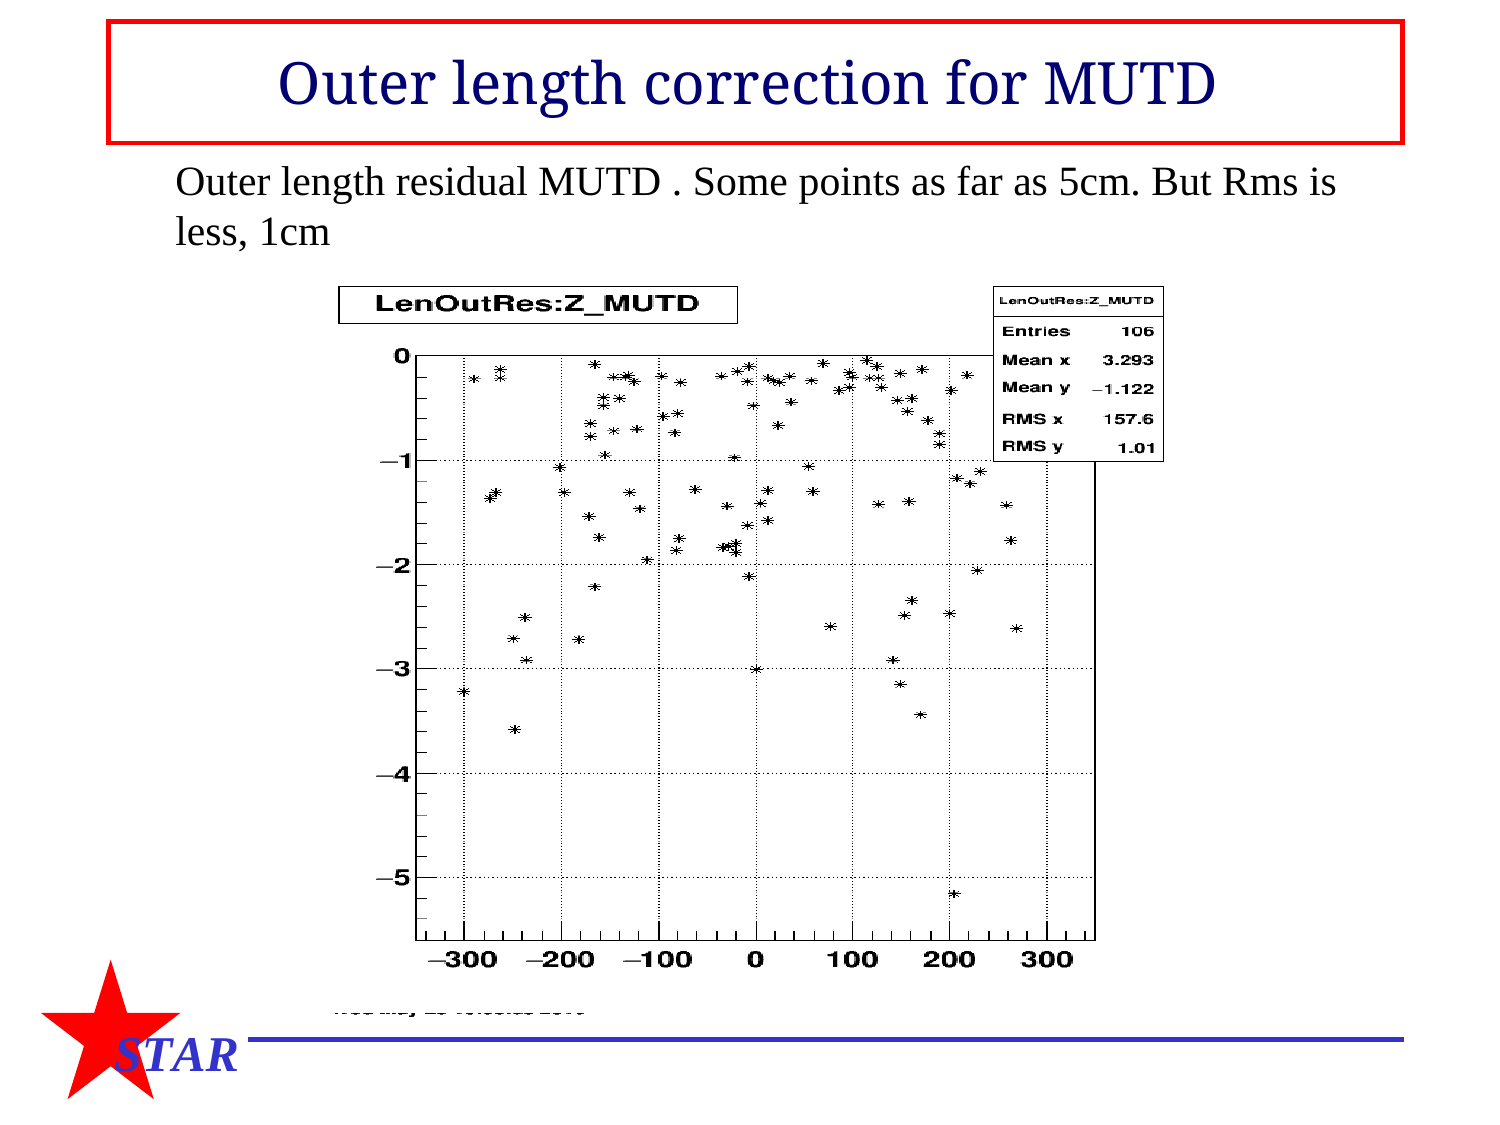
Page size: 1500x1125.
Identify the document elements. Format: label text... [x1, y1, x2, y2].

picture [324, 276, 1191, 1021]
list Outer length residual MUTD . Some points as far as 5cm. But Rms is less, 1cm [104, 146, 1396, 799]
title Outer length correction for MUTD [101, 32, 1395, 131]
